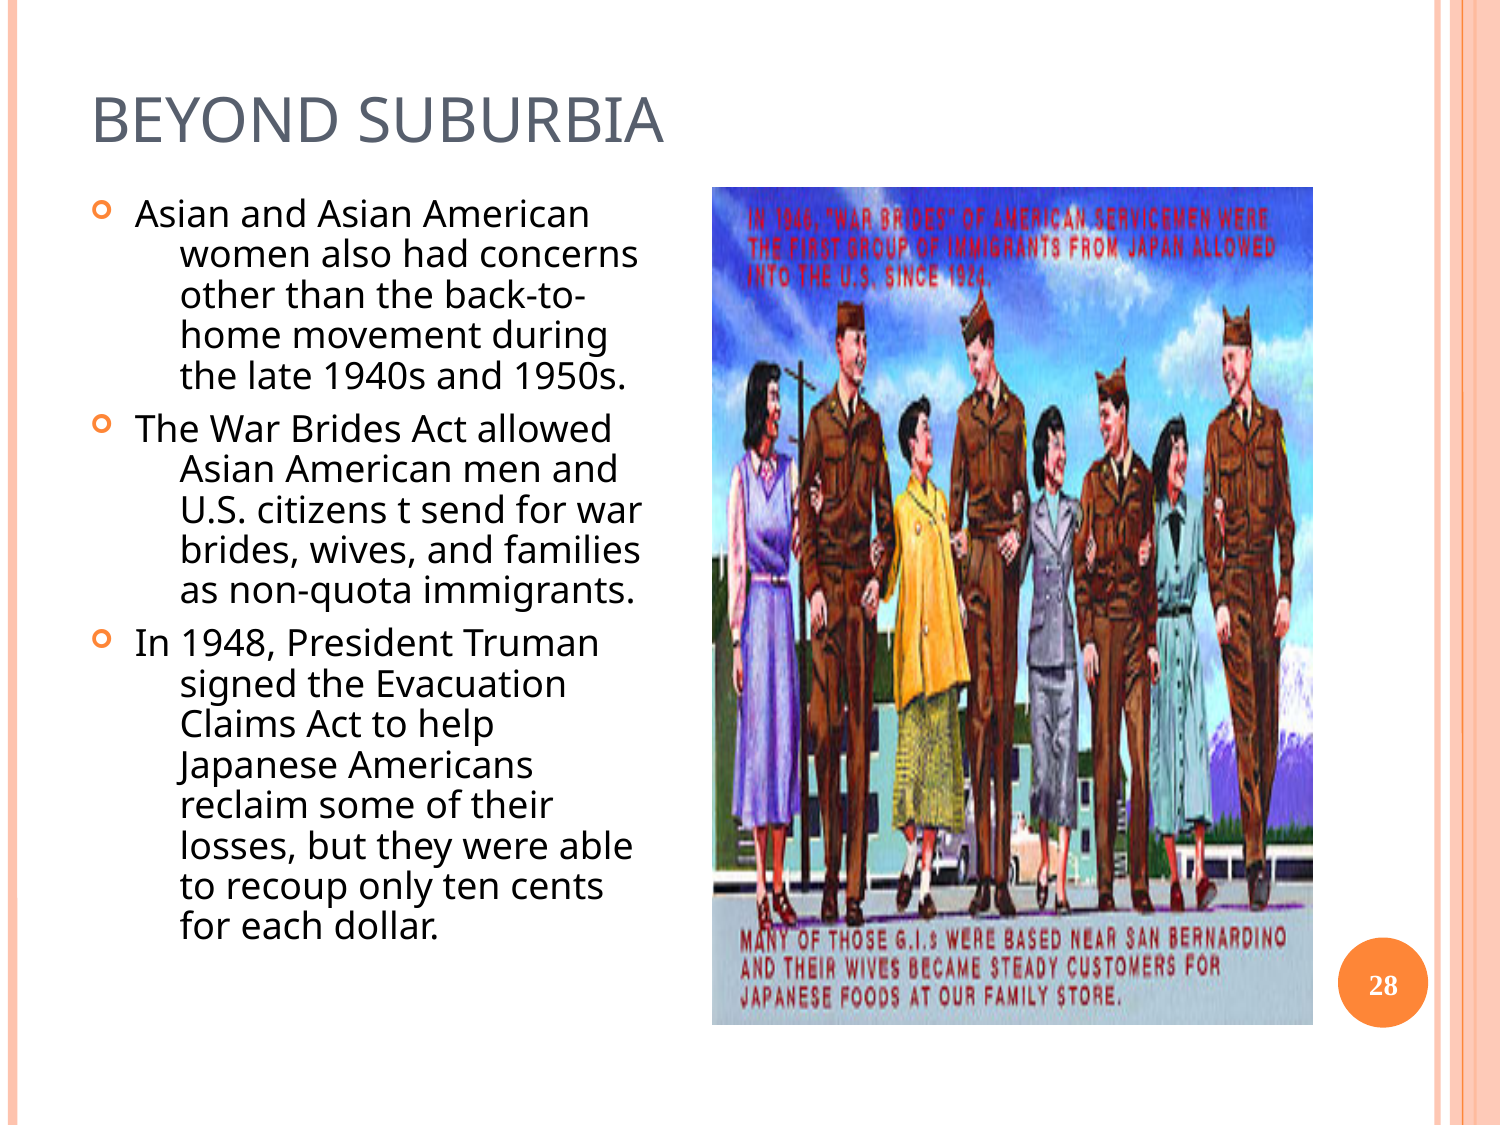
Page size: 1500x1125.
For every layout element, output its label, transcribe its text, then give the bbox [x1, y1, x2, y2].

title Beyond Suburbia [75, 45, 1300, 163]
list Asian and Asian American women also had concerns other than the back-to-home movement during the late 1940s and 1950s. The War Brides Act allowed Asian American men and U.S. citizens t send for war brides, wives, and families as non-quota immigrants. In 1948, President Truman signed the Evacuation Claims Act to help Japanese Americans reclaim some of their losses, but they were able to recoup only ten cents for each dollar. [75, 187, 676, 1013]
text_box [1333, 940, 1434, 1027]
picture [712, 187, 1313, 1026]
